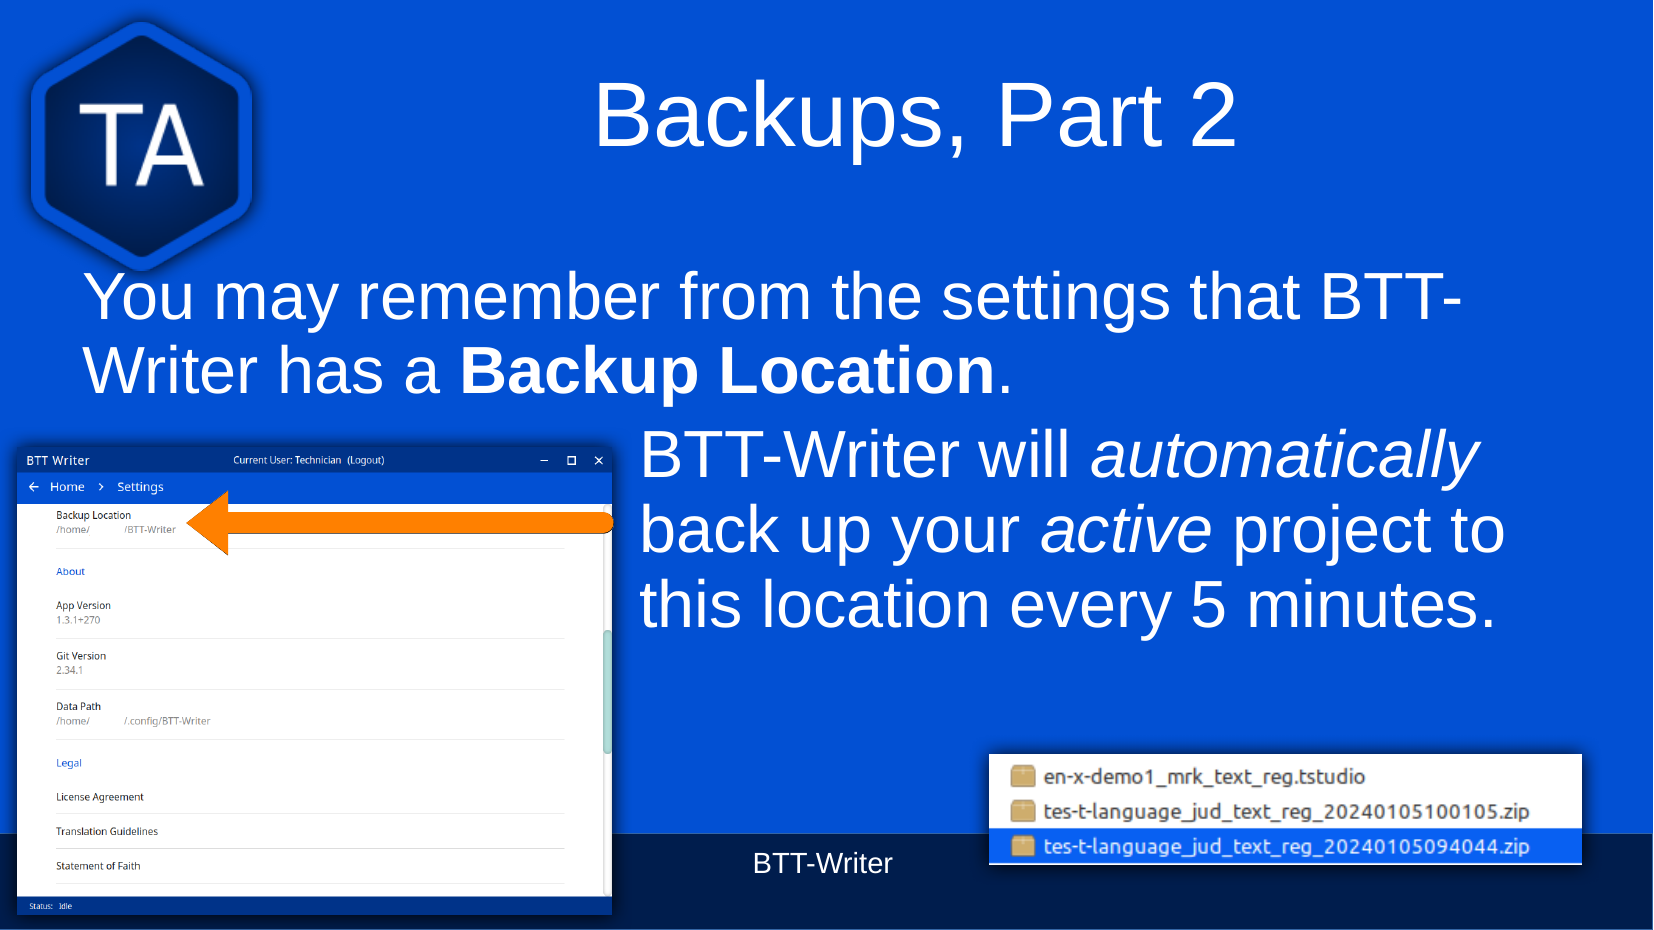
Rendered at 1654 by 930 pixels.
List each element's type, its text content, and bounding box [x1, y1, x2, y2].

list You may remember from the settings that BTT-Writer has a Backup Location. [82, 258, 1571, 425]
picture [31, 22, 252, 271]
title Backups, Part 2 [263, 37, 1571, 193]
picture [989, 754, 1582, 865]
list BTT-Writer will automatically back up your active project to this location every 5 minutes. [639, 417, 1571, 829]
picture [17, 447, 612, 915]
